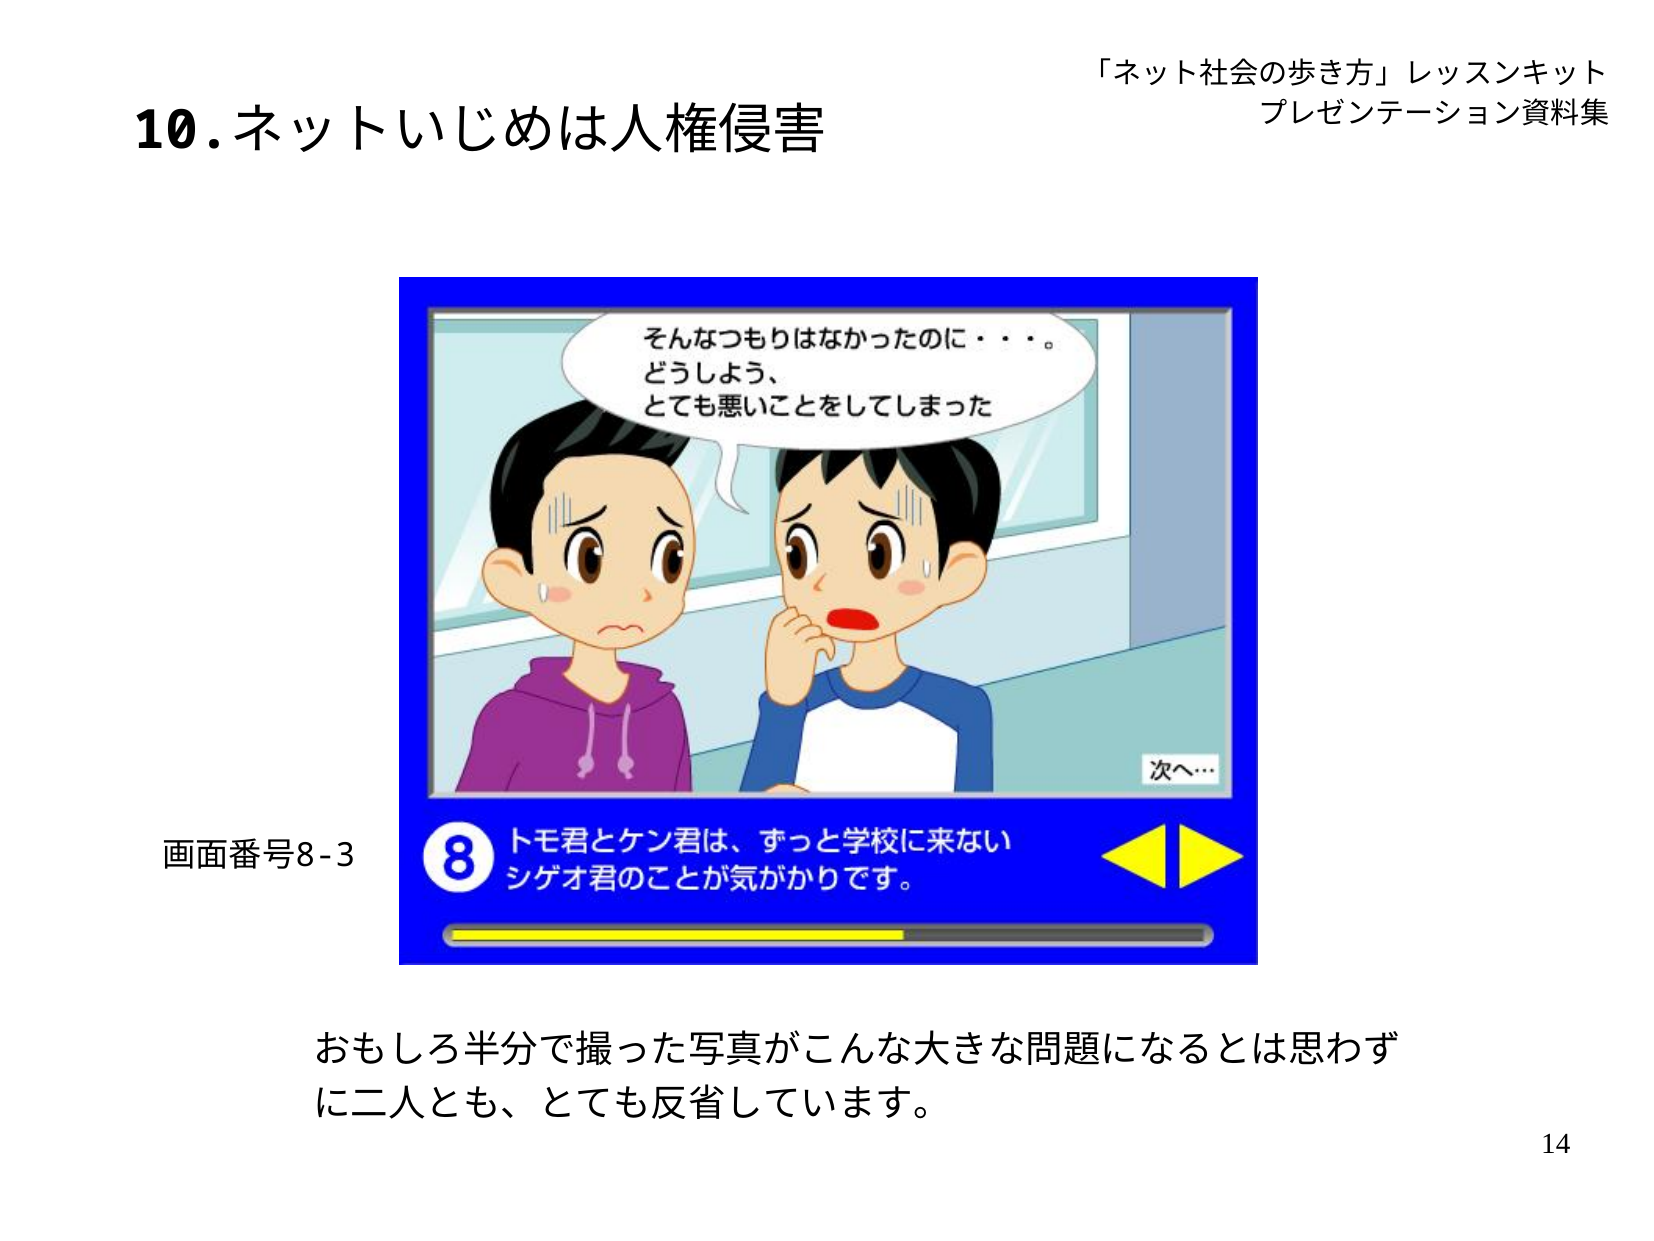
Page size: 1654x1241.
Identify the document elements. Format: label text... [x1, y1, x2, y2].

text_box 画面番号8-3 [147, 826, 384, 882]
picture [399, 277, 1258, 965]
text_box 10.ネットいじめは人権侵害 [118, 88, 1093, 169]
text_box おもしろ半分で撮った写真がこんな大きな問題になるとは思わずに二人とも、とても反省しています。 [298, 1011, 1447, 1135]
text_box 「ネット社会の歩き方」レッスンキット プレゼンテーション資料集 [1062, 44, 1625, 139]
